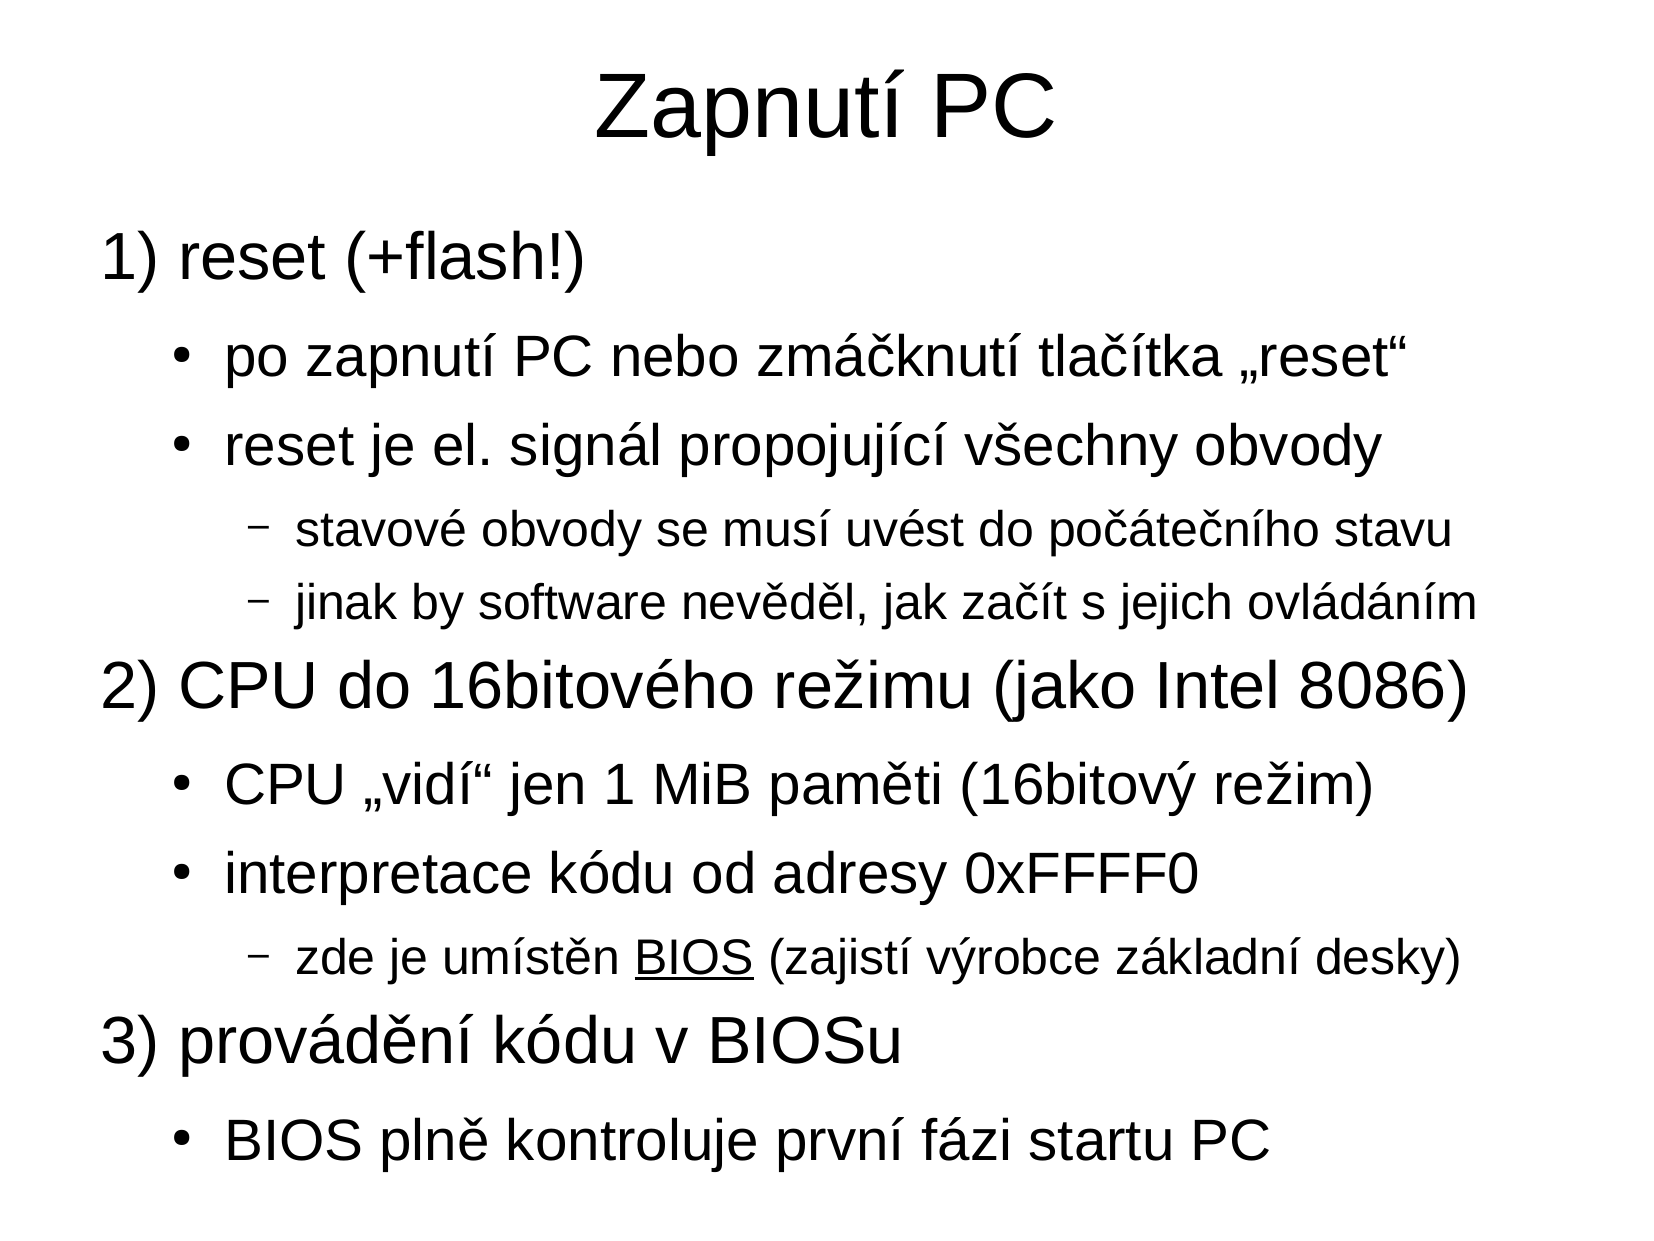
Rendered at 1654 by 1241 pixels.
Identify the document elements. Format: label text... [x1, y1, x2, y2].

title Zapnutí PC [82, 9, 1571, 202]
list reset (+flash!) po zapnutí PC nebo zmáčknutí tlačítka „reset“ reset je el. signál propojující všechny obvody stavové obvody se musí uvést do počátečního stavu jinak by software nevěděl, jak začít s jejich ovládáním CPU do 16bitového režimu (jako Intel 8086) CPU „vidí“ jen 1 MiB paměti (16bitový režim) interpretace kódu od adresy 0xFFFF0 zde je umístěn BIOS (zajistí výrobce základní desky) provádění kódu v BIOSu BIOS plně kontroluje první fázi startu PC [82, 219, 1571, 1173]
